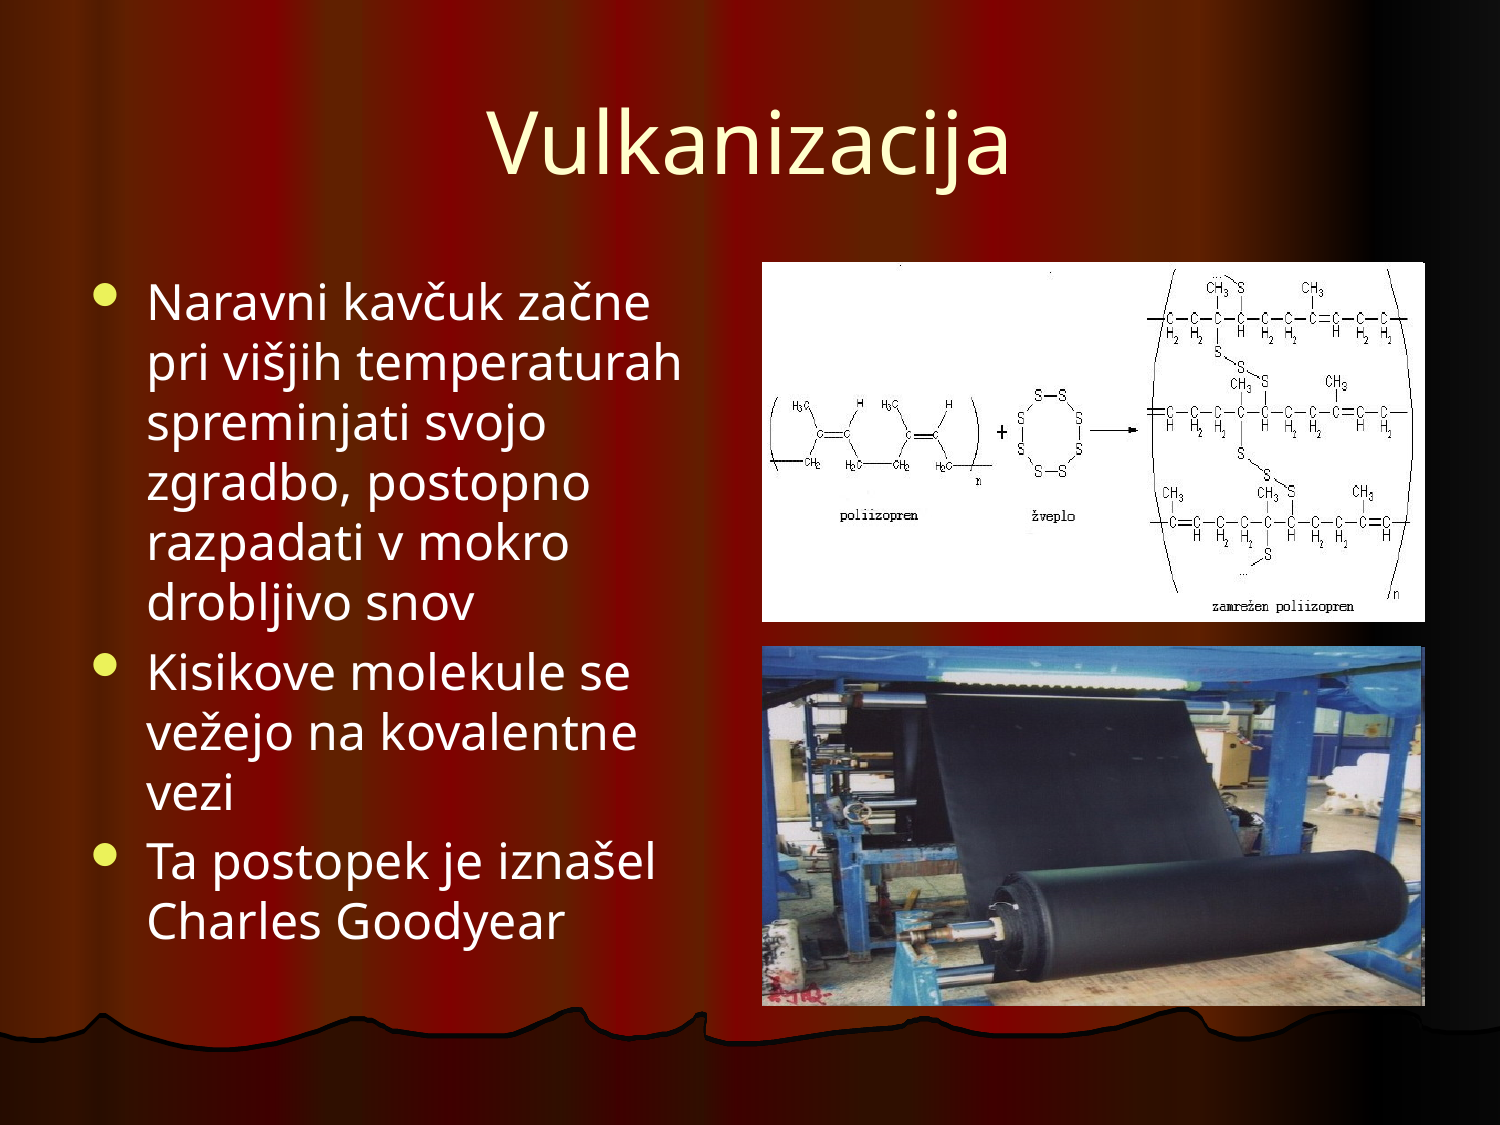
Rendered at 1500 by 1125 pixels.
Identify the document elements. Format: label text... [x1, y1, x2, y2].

list Naravni kavčuk začne pri višjih temperaturah spreminjati svojo zgradbo, postopno razpadati v mokro drobljivo snov Kisikove molekule se vežejo na kovalentne vezi Ta postopek je iznašel Charles Goodyear [75, 262, 738, 1006]
picture [762, 262, 1425, 622]
title Vulkanizacija [75, 45, 1425, 233]
picture [762, 646, 1425, 1006]
